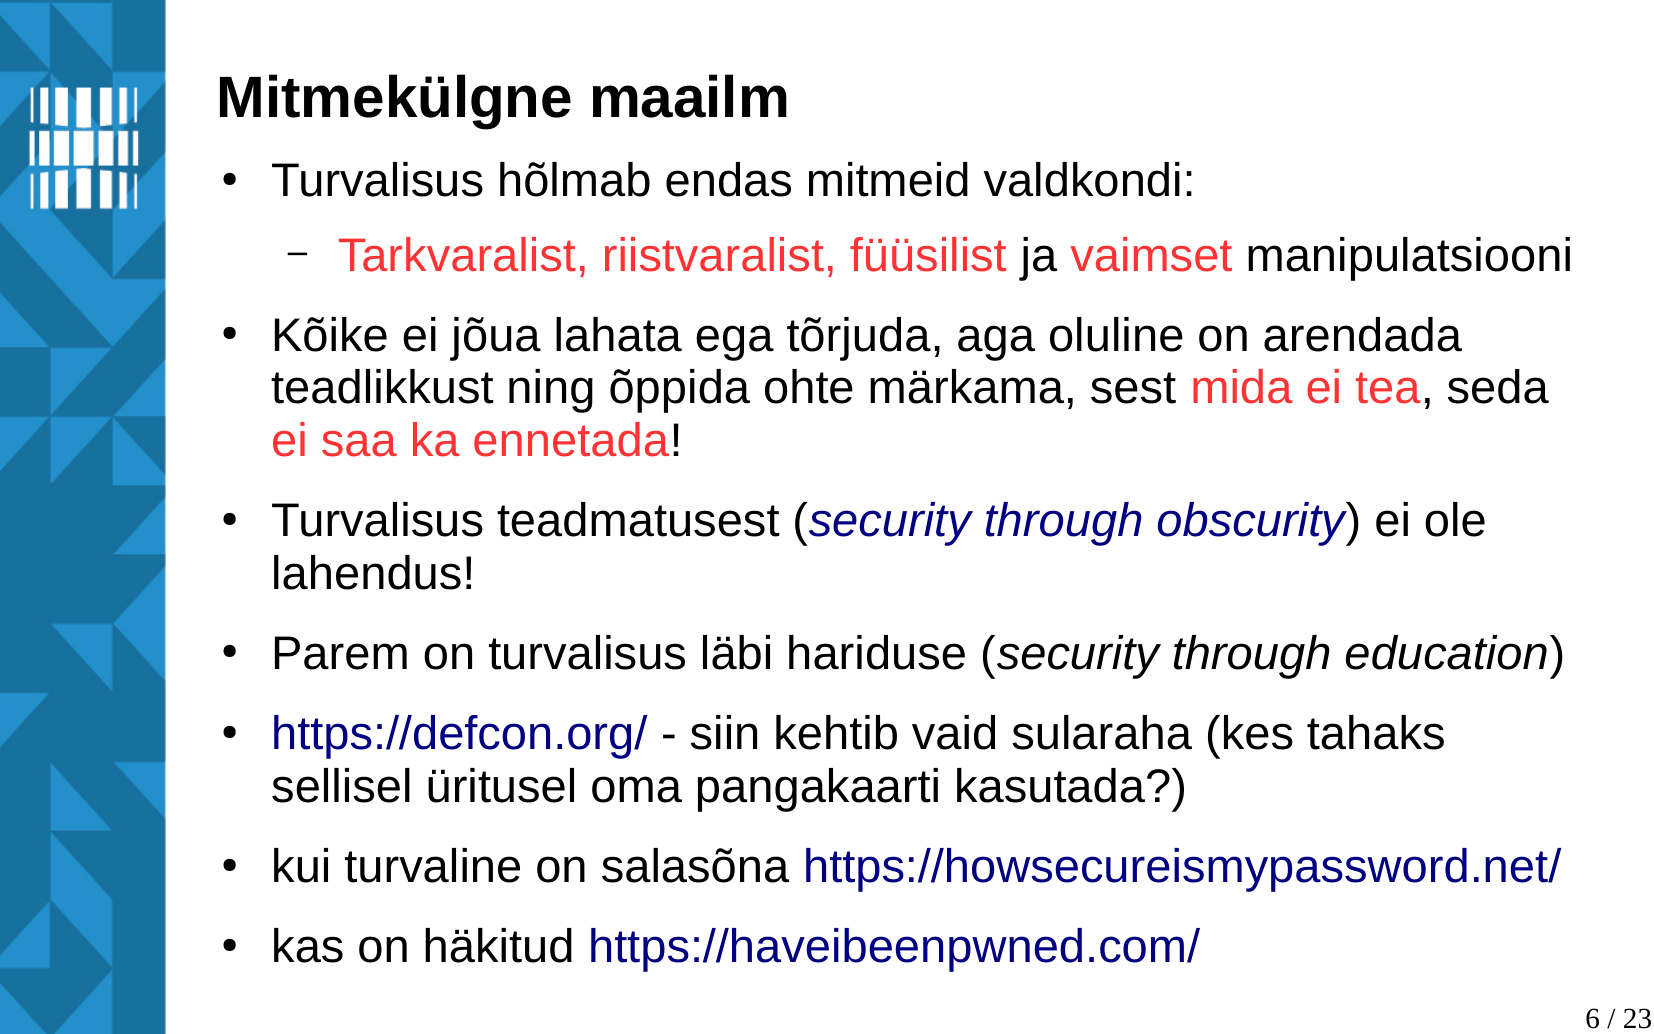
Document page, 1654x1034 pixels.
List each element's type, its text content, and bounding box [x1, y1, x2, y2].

title Mitmekülgne maailm [216, 41, 1531, 153]
list Turvalisus hõlmab endas mitmeid valdkondi: Tarkvaralist, riistvaralist, füüsilist ja vaimset manipulatsiooni Kõike ei jõua lahata ega tõrjuda, aga oluline on arendada teadlikkust ning õppida ohte märkama, sest mida ei tea, seda ei saa ka ennetada! Turvalisus teadmatusest (security through obscurity) ei ole lahendus! Parem on turvalisus läbi hariduse (security through education) https://defcon.org/ - siin kehtib vaid sularaha (kes tahaks sellisel üritusel oma pangakaarti kasutada?) kui turvaline on salasõna https://howsecureismypassword.net/ kas on häkitud https://haveibeenpwned.com/ [204, 153, 1583, 1016]
